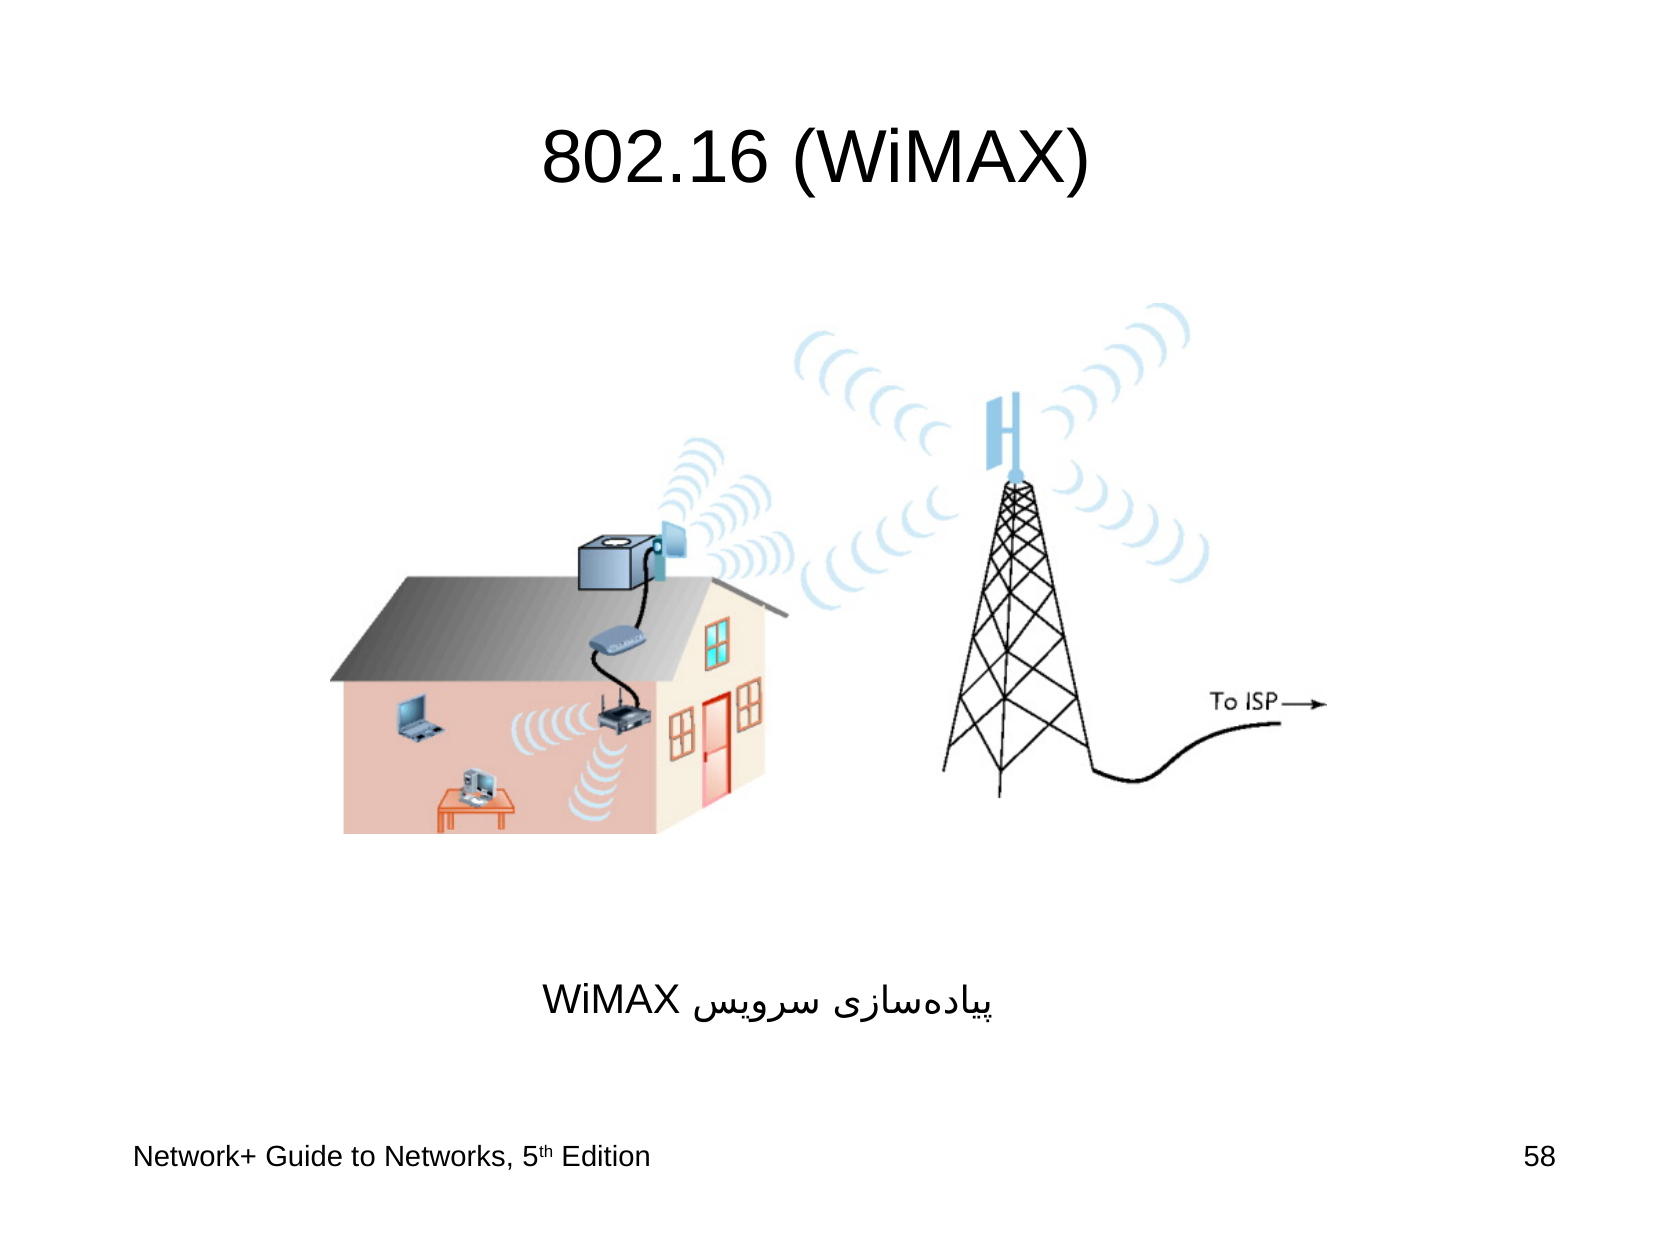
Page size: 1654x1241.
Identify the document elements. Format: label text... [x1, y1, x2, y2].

text_box Network+ Guide to Networks, 5th Edition [82, 1129, 1089, 1216]
title 802.16 (WiMAX) [82, 45, 1571, 261]
text_box <number> [1185, 1129, 1571, 1216]
text_box [330, 303, 1327, 834]
text_box WiMAX پیاده‌سازی سرویس [248, 964, 1241, 1030]
